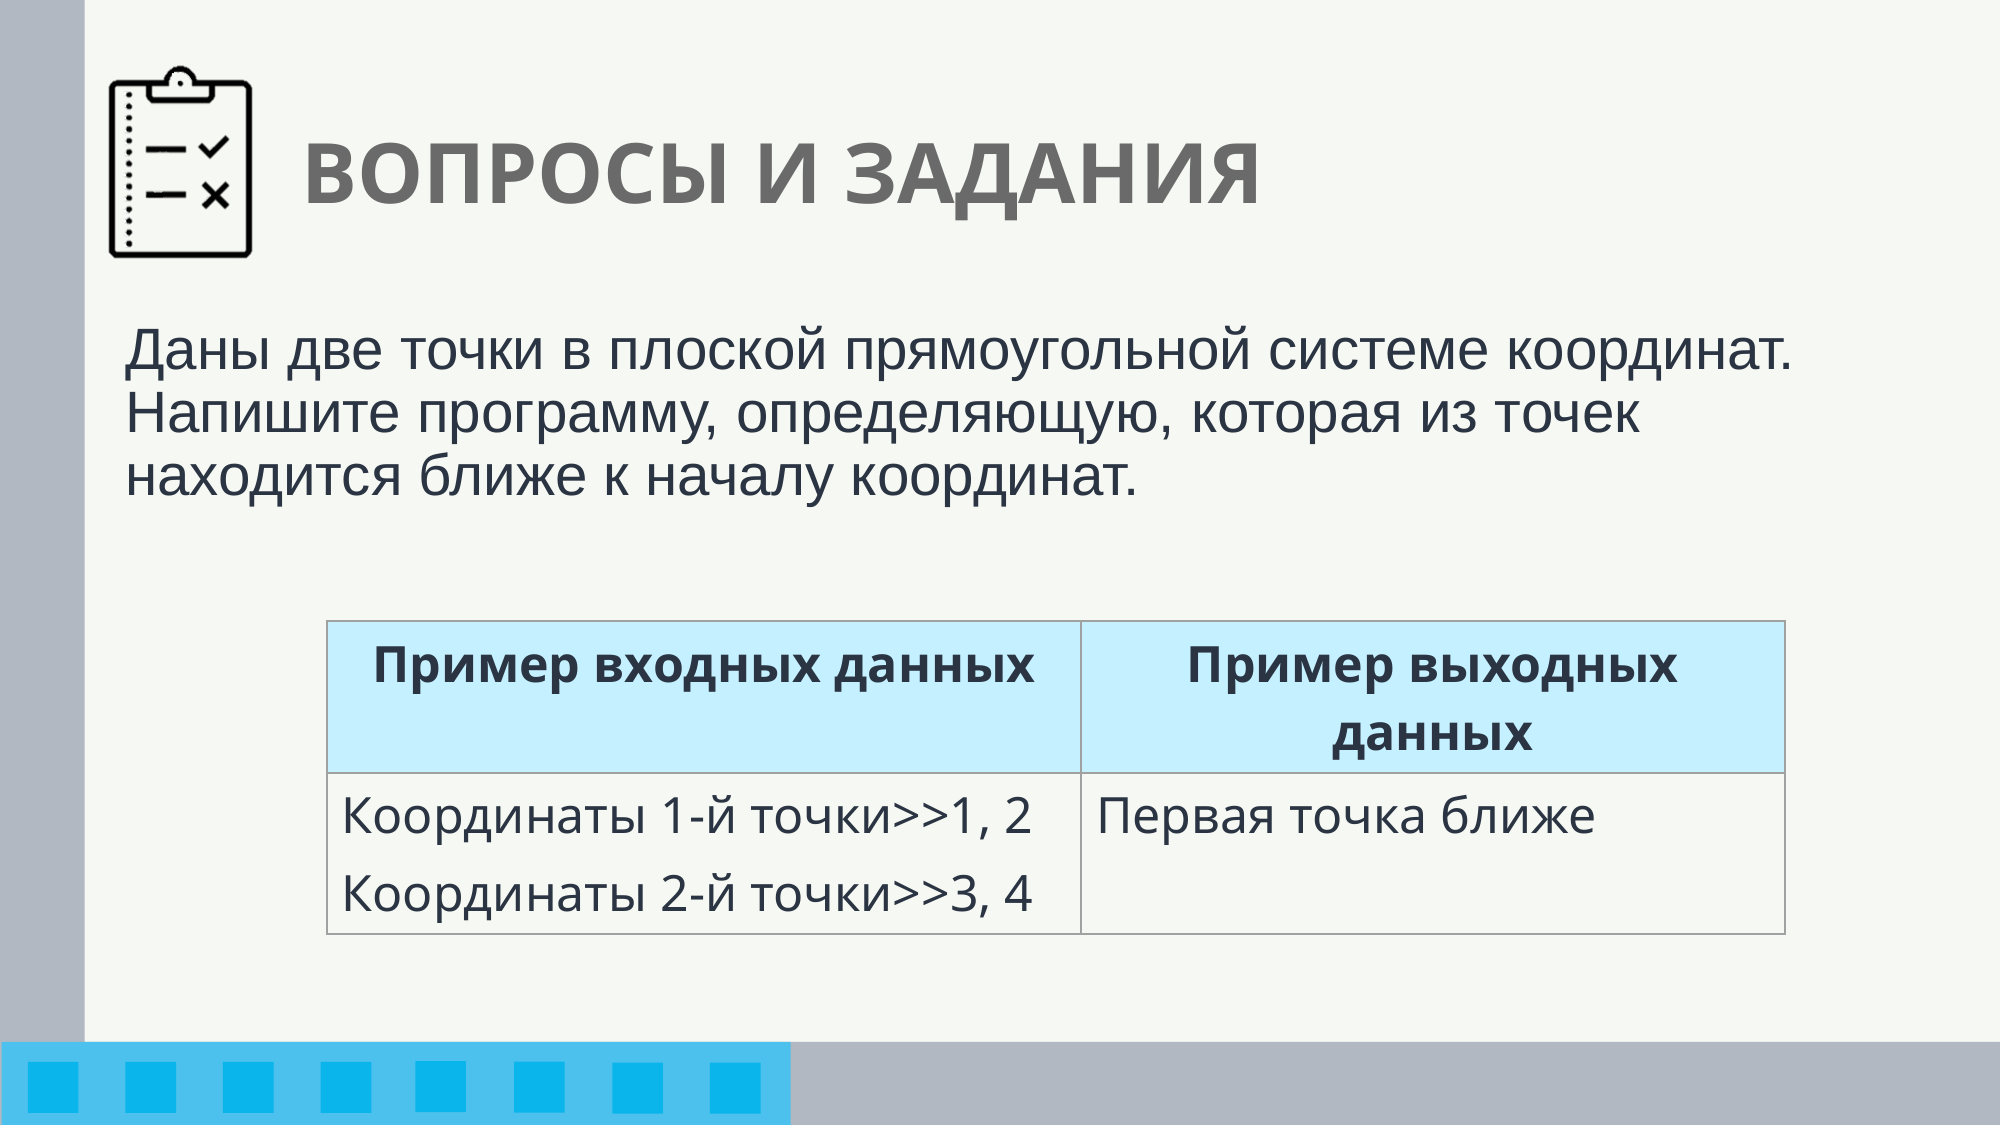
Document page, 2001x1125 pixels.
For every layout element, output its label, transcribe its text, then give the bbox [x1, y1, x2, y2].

table_header Пример входных данных [328, 622, 1080, 772]
table_cell Первая точка ближе [1082, 774, 1784, 933]
picture [85, 54, 286, 286]
table_cell Координаты 1-й точки>>1, 2 Координаты 2-й точки>>3, 4 [328, 774, 1080, 933]
title ВОПРОСЫ И ЗАДАНИЯ [285, 67, 1892, 286]
table_header Пример выходных данных [1082, 622, 1784, 772]
list Даны две точки в плоской прямоугольной системе координат. Напишите программу, определяющую, которая из точек находится ближе к началу координат. [110, 311, 1892, 1058]
